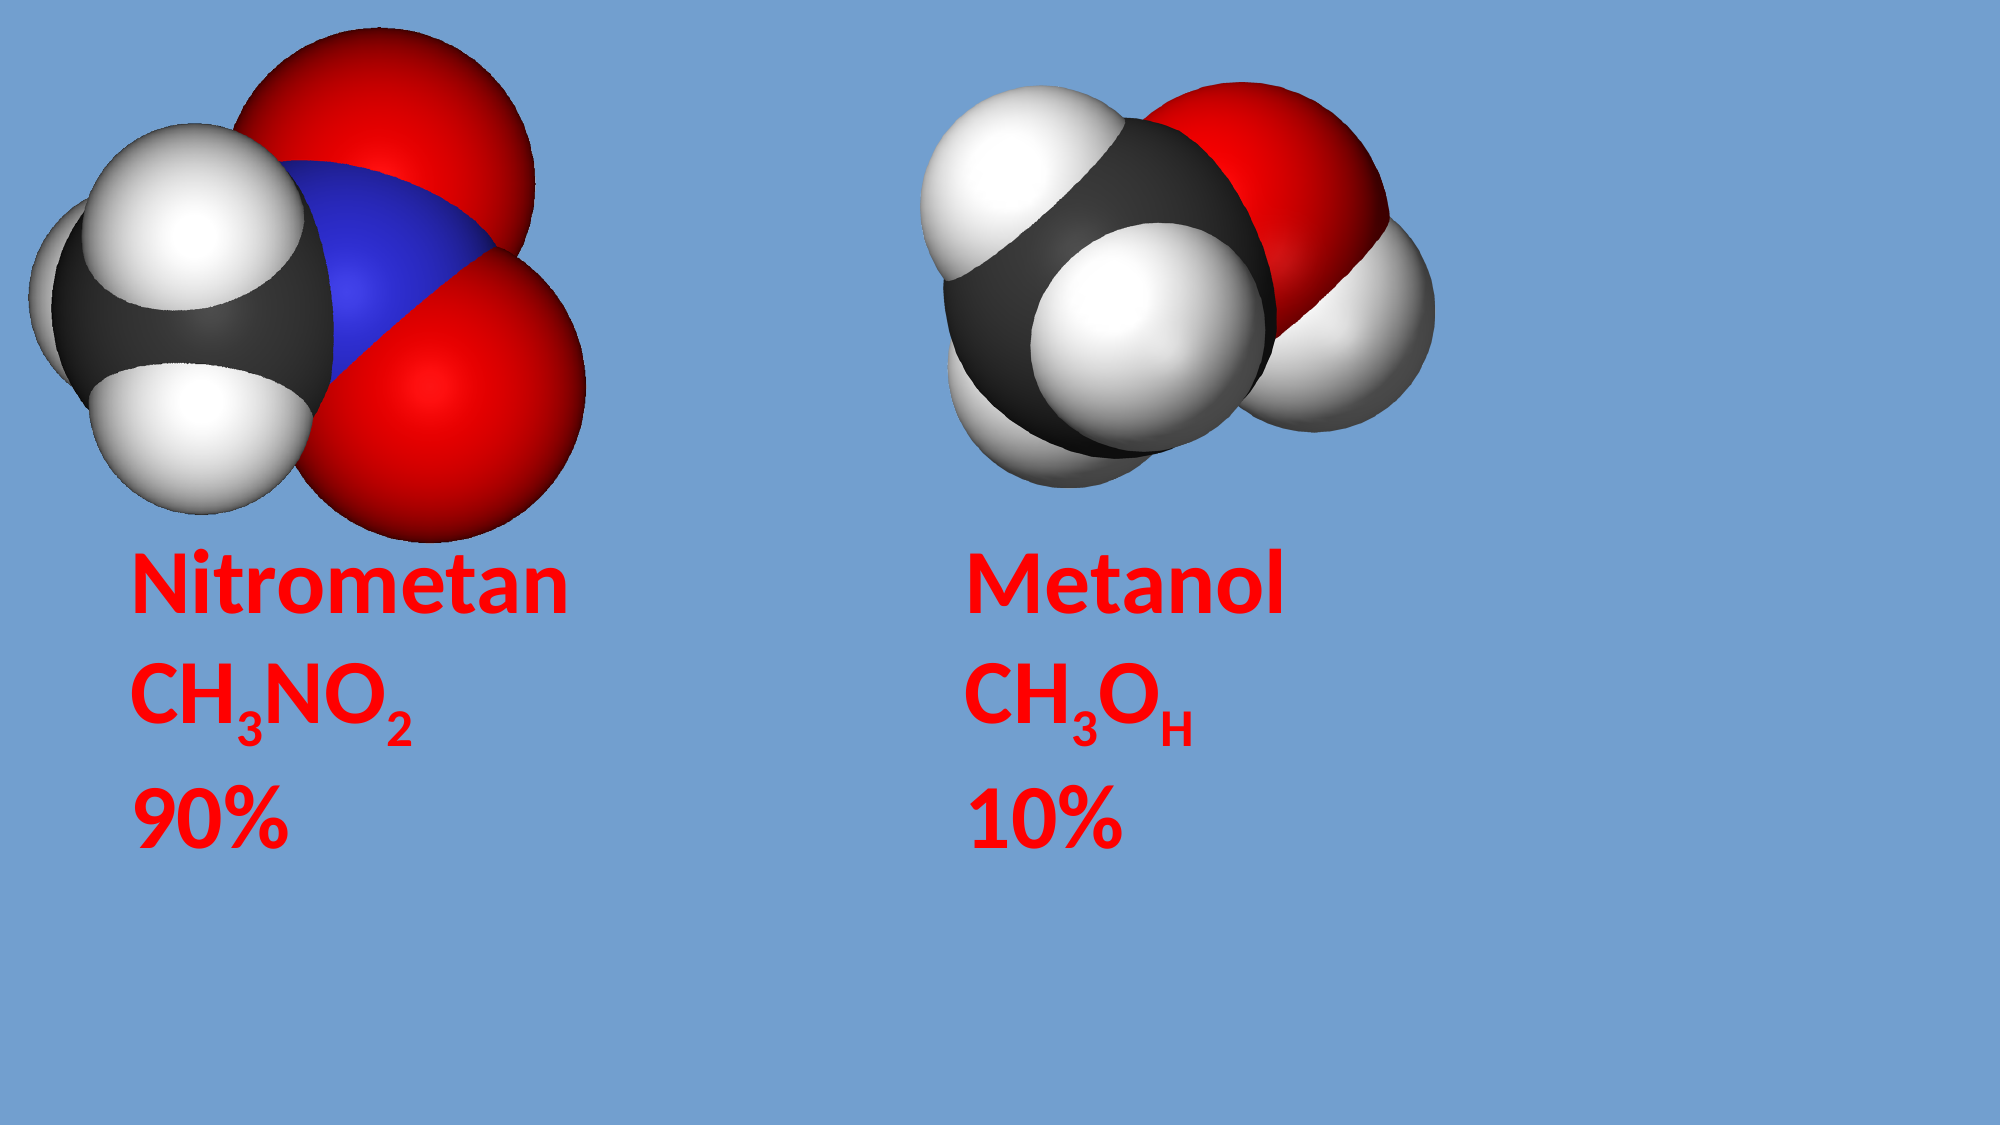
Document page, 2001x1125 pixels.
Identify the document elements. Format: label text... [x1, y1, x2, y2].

text_box Nitrometan CH3NO2 90% [115, 514, 614, 874]
text_box Metanol CH3OH 10% [950, 514, 1504, 874]
picture [0, 0, 614, 571]
picture [894, 56, 1461, 514]
